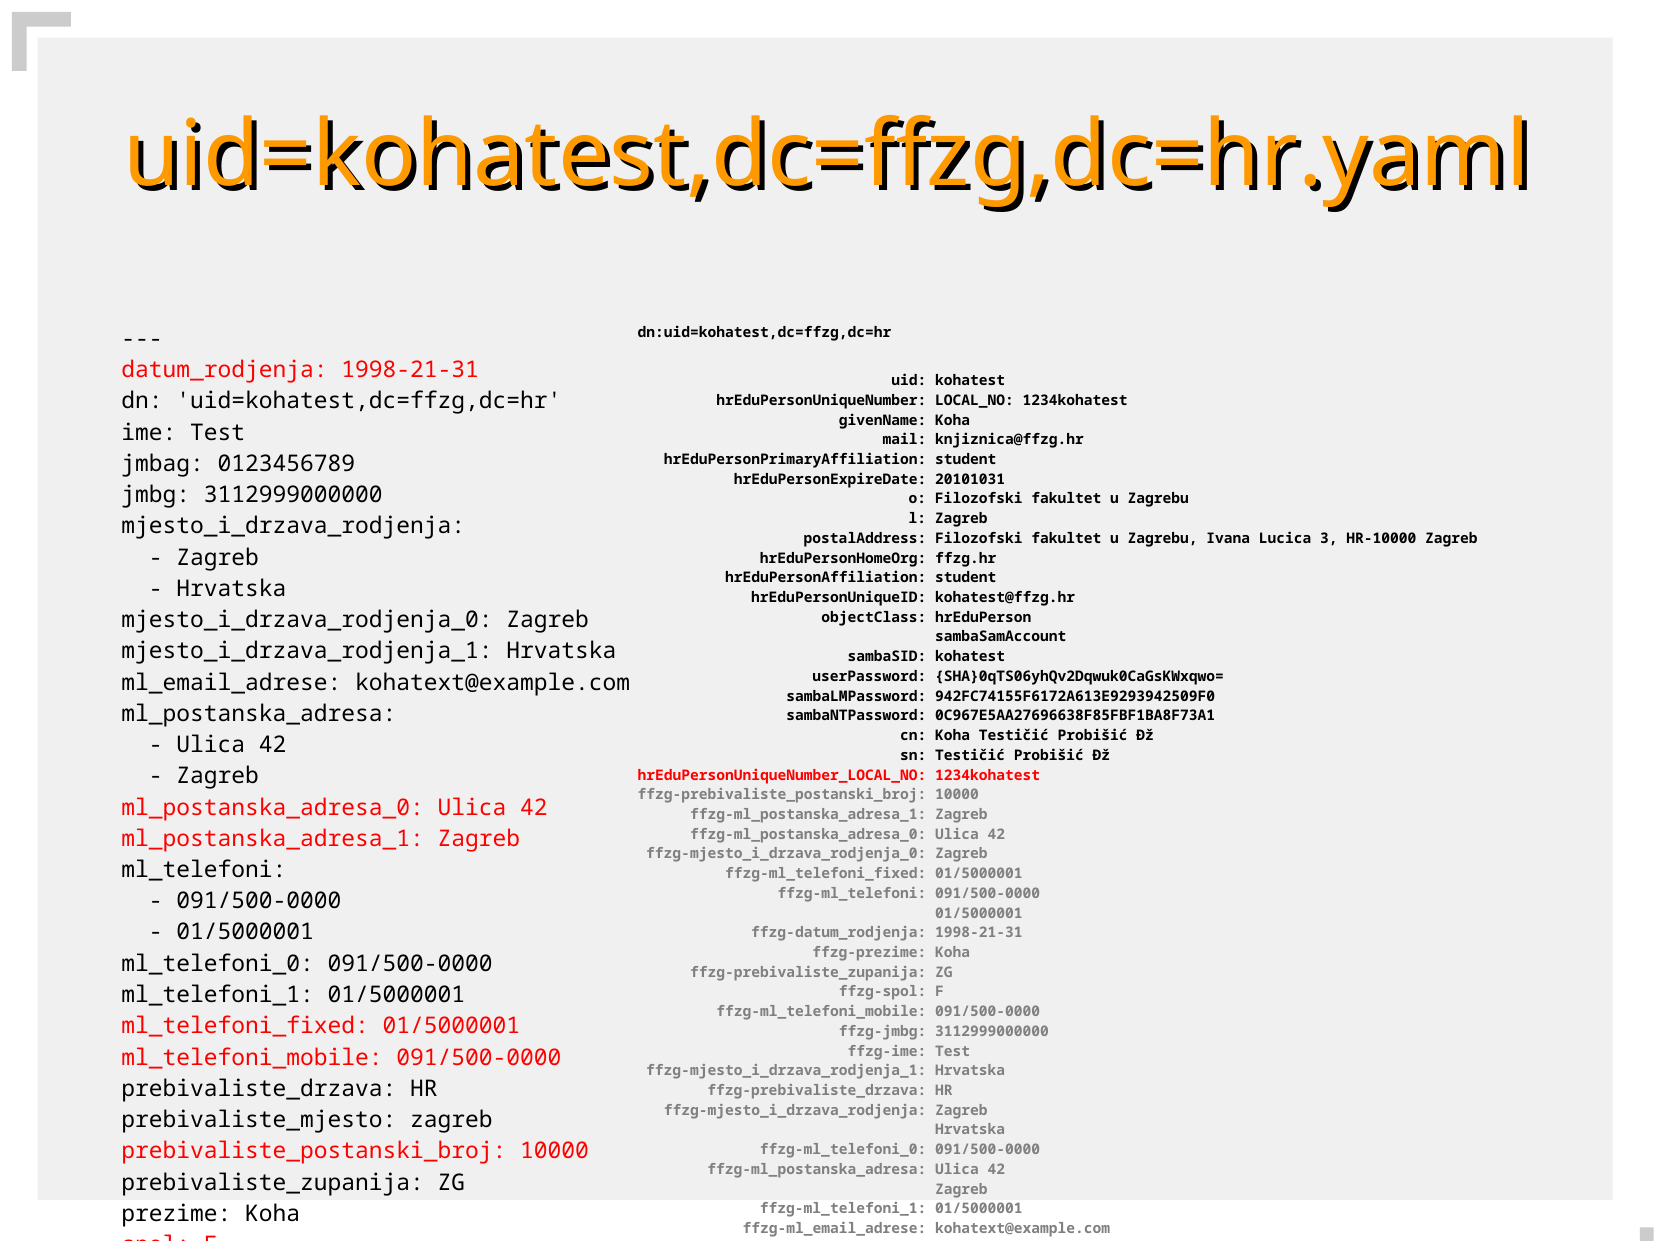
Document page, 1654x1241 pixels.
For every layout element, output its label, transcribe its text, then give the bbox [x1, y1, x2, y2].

list --- datum_rodjenja: 1998-21-31 dn: 'uid=kohatest,dc=ffzg,dc=hr' ime: Test jmbag: 0123456789 jmbg: 3112999000000 mjesto_i_drzava_rodjenja: - Zagreb - Hrvatska mjesto_i_drzava_rodjenja_0: Zagreb mjesto_i_drzava_rodjenja_1: Hrvatska ml_email_adrese: kohatext@example.com ml_postanska_adresa: - Ulica 42 - Zagreb ml_postanska_adresa_0: Ulica 42 ml_postanska_adresa_1: Zagreb ml_telefoni: - 091/500-0000 - 01/5000001 ml_telefoni_0: 091/500-0000 ml_telefoni_1: 01/5000001 ml_telefoni_fixed: 01/5000001 ml_telefoni_mobile: 091/500-0000 prebivaliste_drzava: HR prebivaliste_mjesto: zagreb prebivaliste_postanski_broj: 10000 prebivaliste_zupanija: ZG prezime: Koha spol: F [121, 322, 637, 1132]
list dn:uid=kohatest,dc=ffzg,dc=hr uid: kohatest hrEduPersonUniqueNumber: LOCAL_NO: 1234kohatest givenName: Koha mail: knjiznica@ffzg.hr hrEduPersonPrimaryAffiliation: student hrEduPersonExpireDate: 20101031 o: Filozofski fakultet u Zagrebu l: Zagreb postalAddress: Filozofski fakultet u Zagrebu, Ivana Lucica 3, HR-10000 Zagreb hrEduPersonHomeOrg: ffzg.hr hrEduPersonAffiliation: student hrEduPersonUniqueID: kohatest@ffzg.hr objectClass: hrEduPerson sambaSamAccount sambaSID: kohatest userPassword: {SHA}0qTS06yhQv2Dqwuk0CaGsKWxqwo= sambaLMPassword: 942FC74155F6172A613E9293942509F0 sambaNTPassword: 0C967E5AA27696638F85FBF1BA8F73A1 cn: Koha Testičić Probišić Đž sn: Testičić Probišić Đž hrEduPersonUniqueNumber_LOCAL_NO: 1234kohatest ffzg-prebivaliste_postanski_broj: 10000 ffzg-ml_postanska_adresa_1: Zagreb ffzg-ml_postanska_adresa_0: Ulica 42 ffzg-mjesto_i_drzava_rodjenja_0: Zagreb ffzg-ml_telefoni_fixed: 01/5000001 ffzg-ml_telefoni: 091/500-0000 01/5000001 ffzg-datum_rodjenja: 1998-21-31 ffzg-prezime: Koha ffzg-prebivaliste_zupanija: ZG ffzg-spol: F ffzg-ml_telefoni_mobile: 091/500-0000 ffzg-jmbg: 3112999000000 ffzg-ime: Test ffzg-mjesto_i_drzava_rodjenja_1: Hrvatska ffzg-prebivaliste_drzava: HR ffzg-mjesto_i_drzava_rodjenja: Zagreb Hrvatska ffzg-ml_telefoni_0: 091/500-0000 ffzg-ml_postanska_adresa: Ulica 42 Zagreb ffzg-ml_telefoni_1: 01/5000001 ffzg-ml_email_adrese: kohatext@example.com ffzg-jmbag: 0123456789 ffzg-prebivaliste_mjesto: zagreb ffzg-dn: uid=kohatest,dc=ffzg,dc=hr [637, 322, 1562, 1180]
title uid=kohatest,dc=ffzg,dc=hr.yaml [121, 46, 1534, 254]
